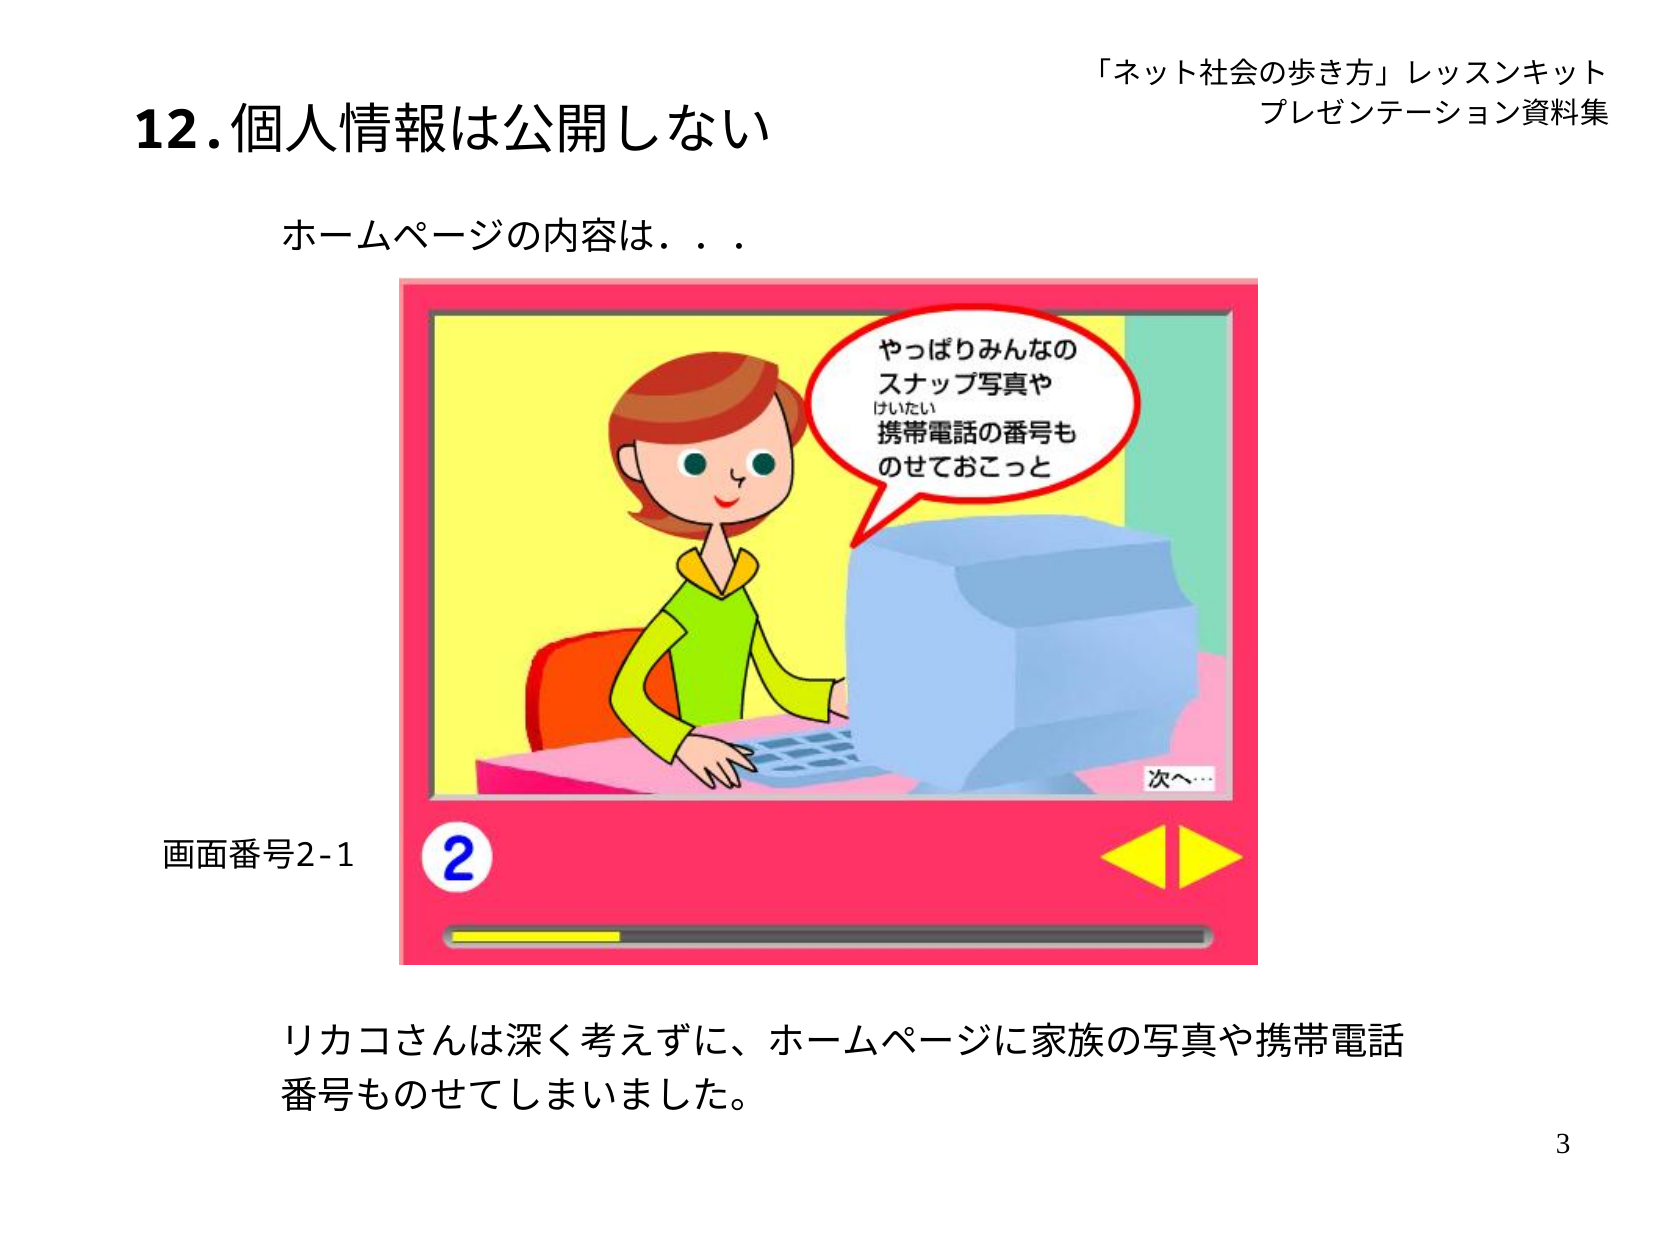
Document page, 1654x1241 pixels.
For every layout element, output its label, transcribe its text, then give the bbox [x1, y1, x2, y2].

text_box 「ネット社会の歩き方」レッスンキット プレゼンテーション資料集 [1062, 44, 1625, 139]
text_box 12.個人情報は公開しない [118, 88, 1241, 169]
text_box リカコさんは深く考えずに、ホームページに家族の写真や携帯電話番号ものせてしまいました。 [265, 1003, 1447, 1128]
text_box 画面番号2-1 [147, 826, 384, 882]
picture [399, 277, 1258, 965]
text_box ホームページの内容は．．． [265, 206, 975, 267]
